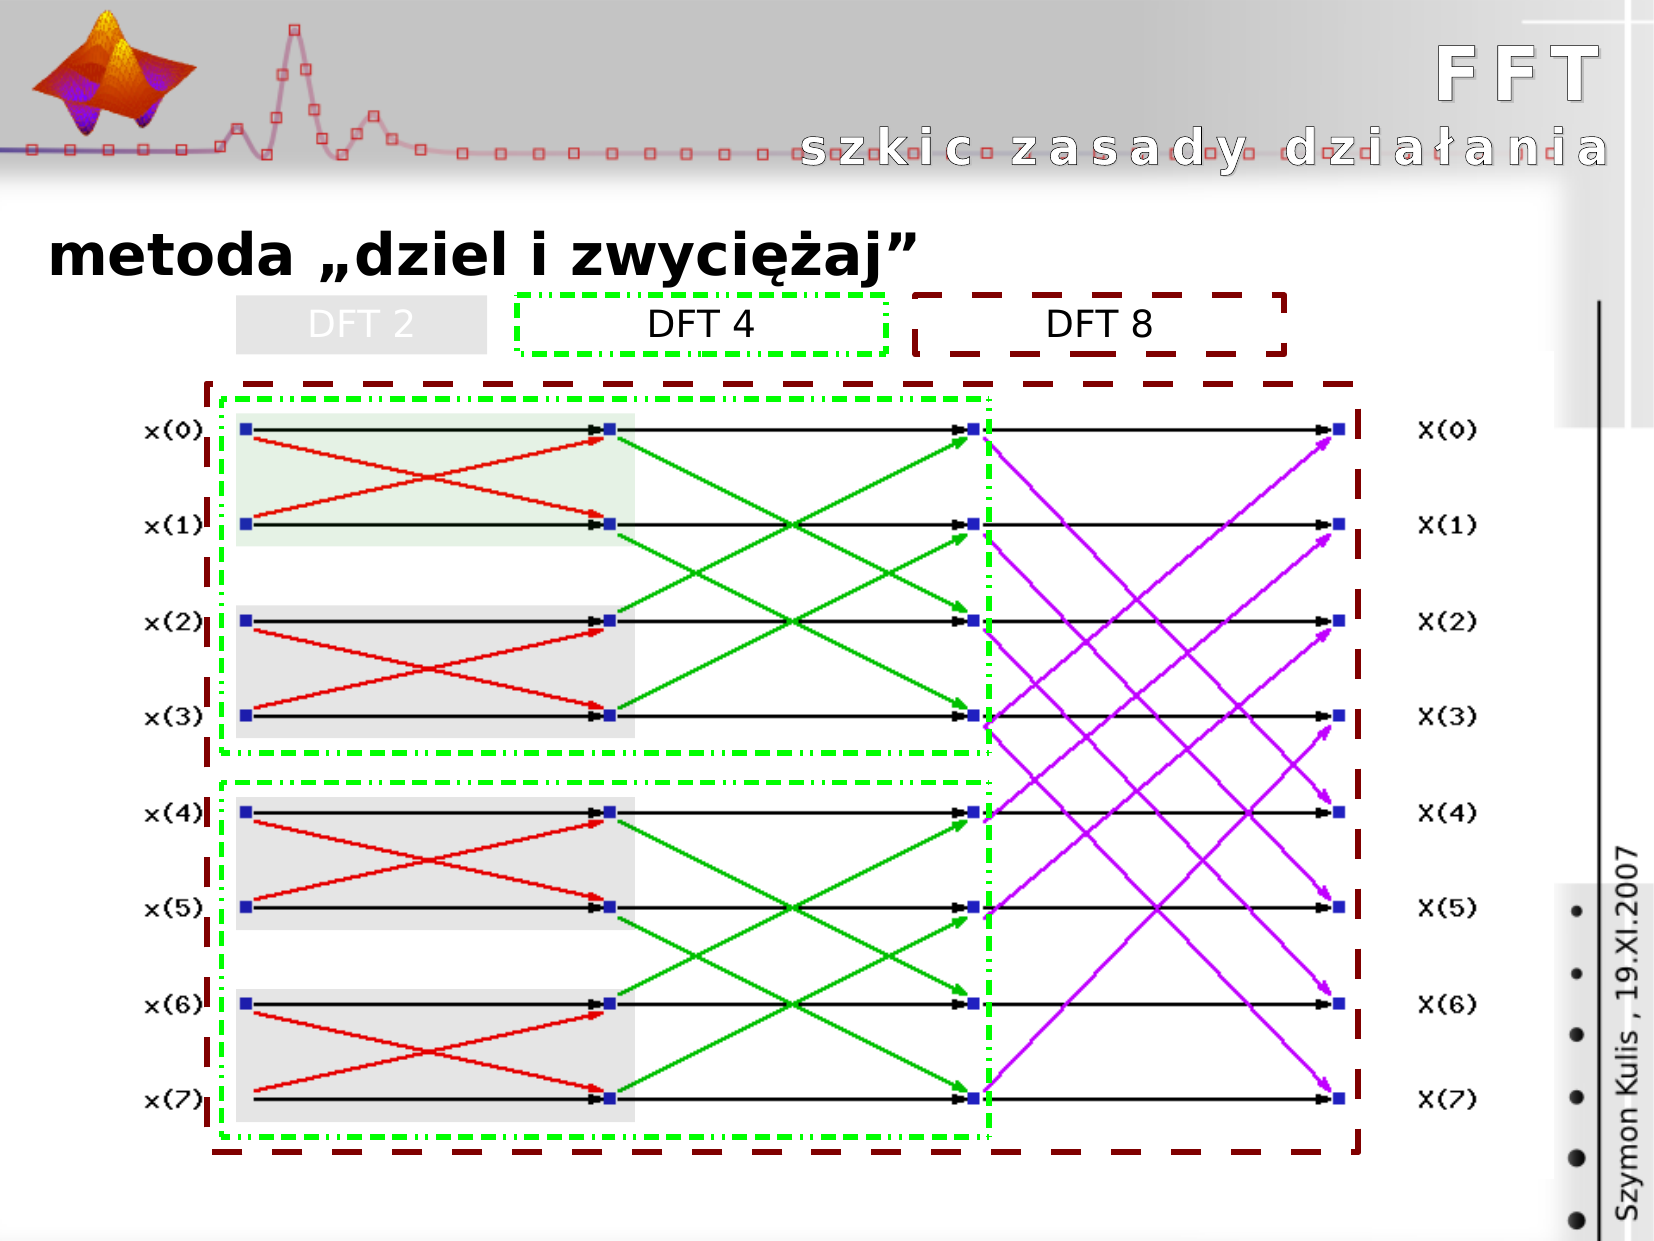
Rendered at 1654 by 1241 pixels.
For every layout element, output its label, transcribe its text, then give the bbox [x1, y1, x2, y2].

list metoda „dziel i zwyciężaj” [29, 221, 1580, 783]
title FFT szkic zasady działania [59, 29, 1610, 178]
text_box [236, 989, 635, 1123]
text_box [236, 797, 635, 931]
text_box DFT 4 [516, 295, 886, 355]
picture [0, 0, 1654, 1241]
text_box DFT 2 [236, 295, 488, 355]
text_box [236, 413, 635, 547]
text_box DFT 8 [915, 295, 1285, 355]
text_box [236, 605, 635, 739]
